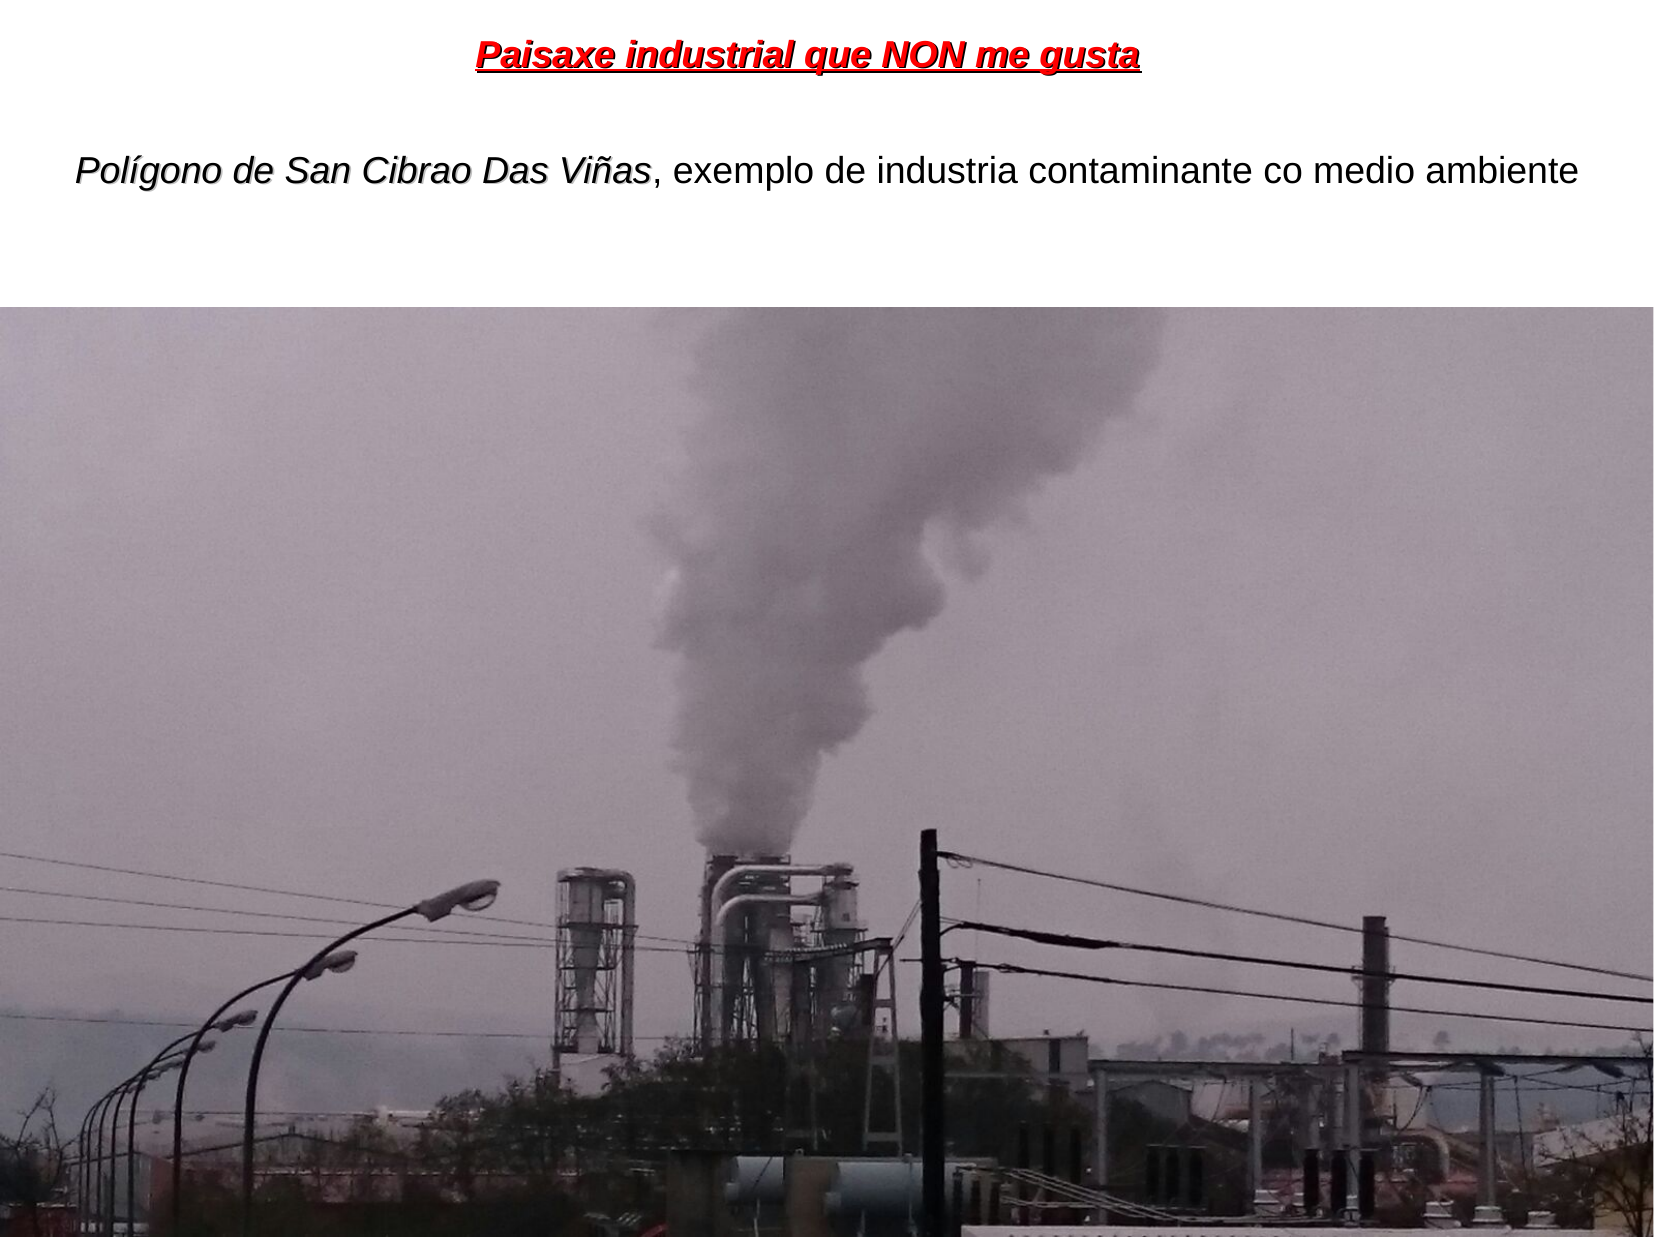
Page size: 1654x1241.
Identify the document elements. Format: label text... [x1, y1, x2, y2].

picture [0, 307, 1654, 1237]
text_box Polígono de San Cibrao Das Viñas, exemplo de industria contaminante co medio ambiente [60, 141, 1595, 199]
text_box Paisaxe industrial que NON me gusta [460, 25, 1156, 83]
